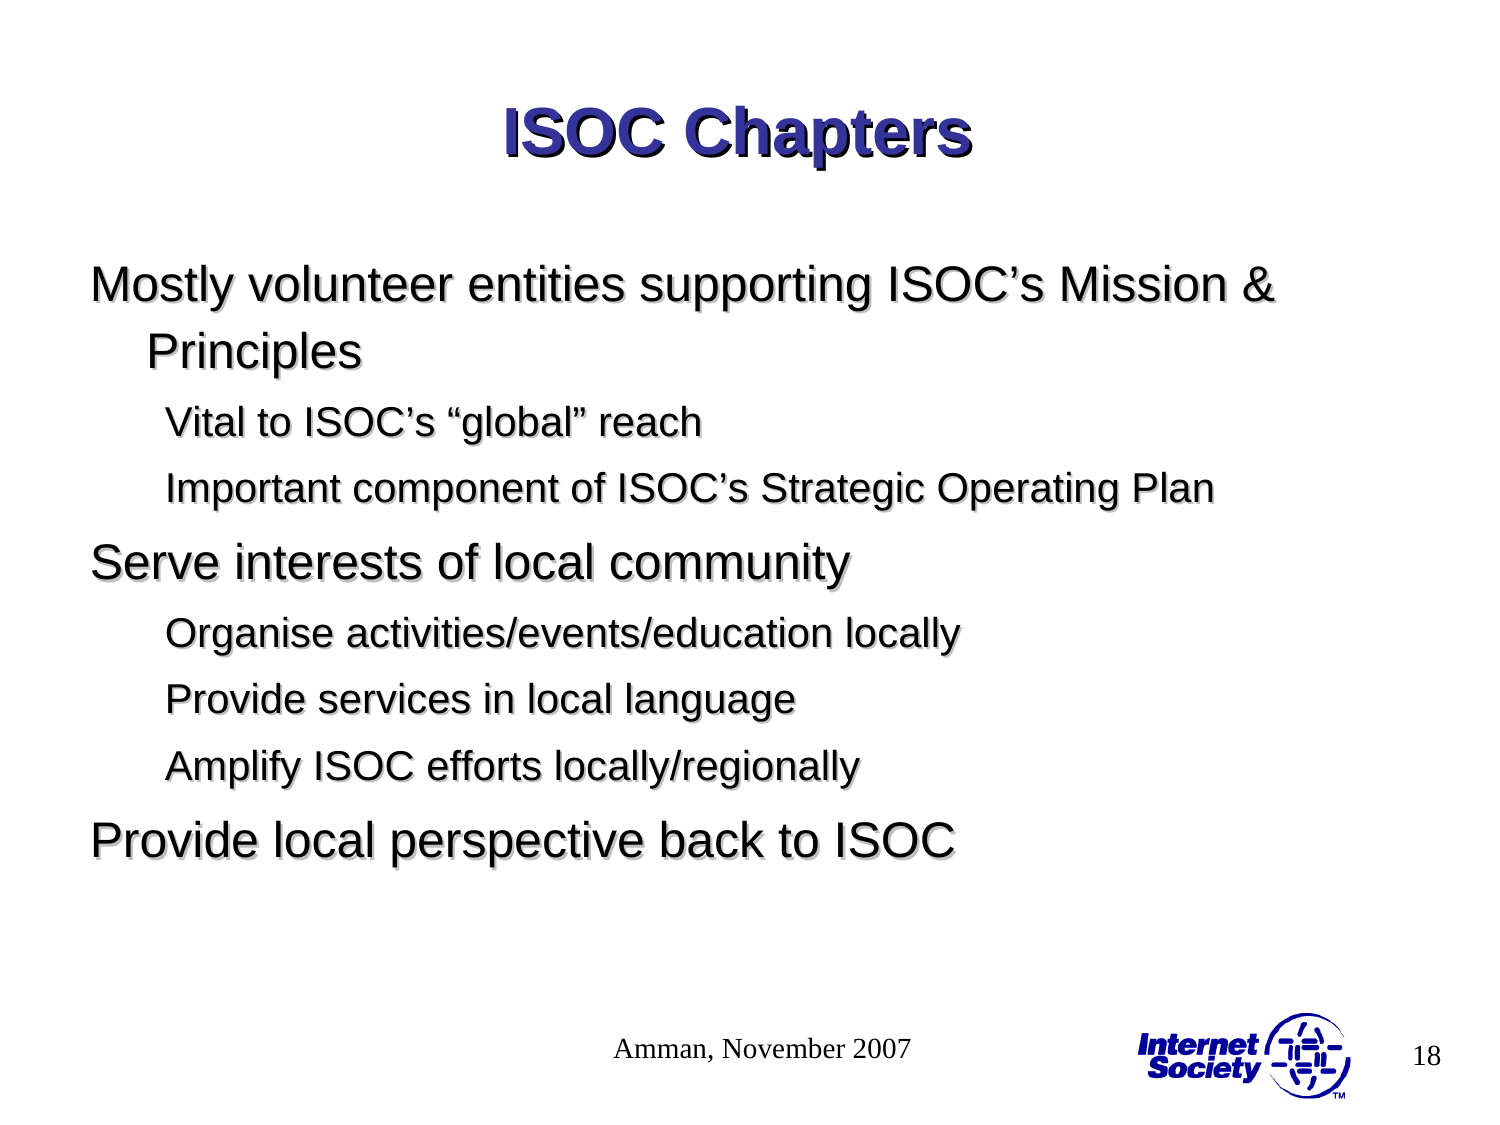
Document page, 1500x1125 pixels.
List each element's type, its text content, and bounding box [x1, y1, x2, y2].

picture [1137, 1012, 1351, 1099]
list Mostly volunteer entities supporting ISOC’s Mission & Principles Vital to ISOC’s “global” reach Important component of ISOC’s Strategic Operating Plan Serve interests of local community Organise activities/events/education locally Provide services in local language Amplify ISOC efforts locally/regionally Provide local perspective back to ISOC [75, 237, 1500, 976]
title ISOC Chapters [99, 37, 1375, 225]
